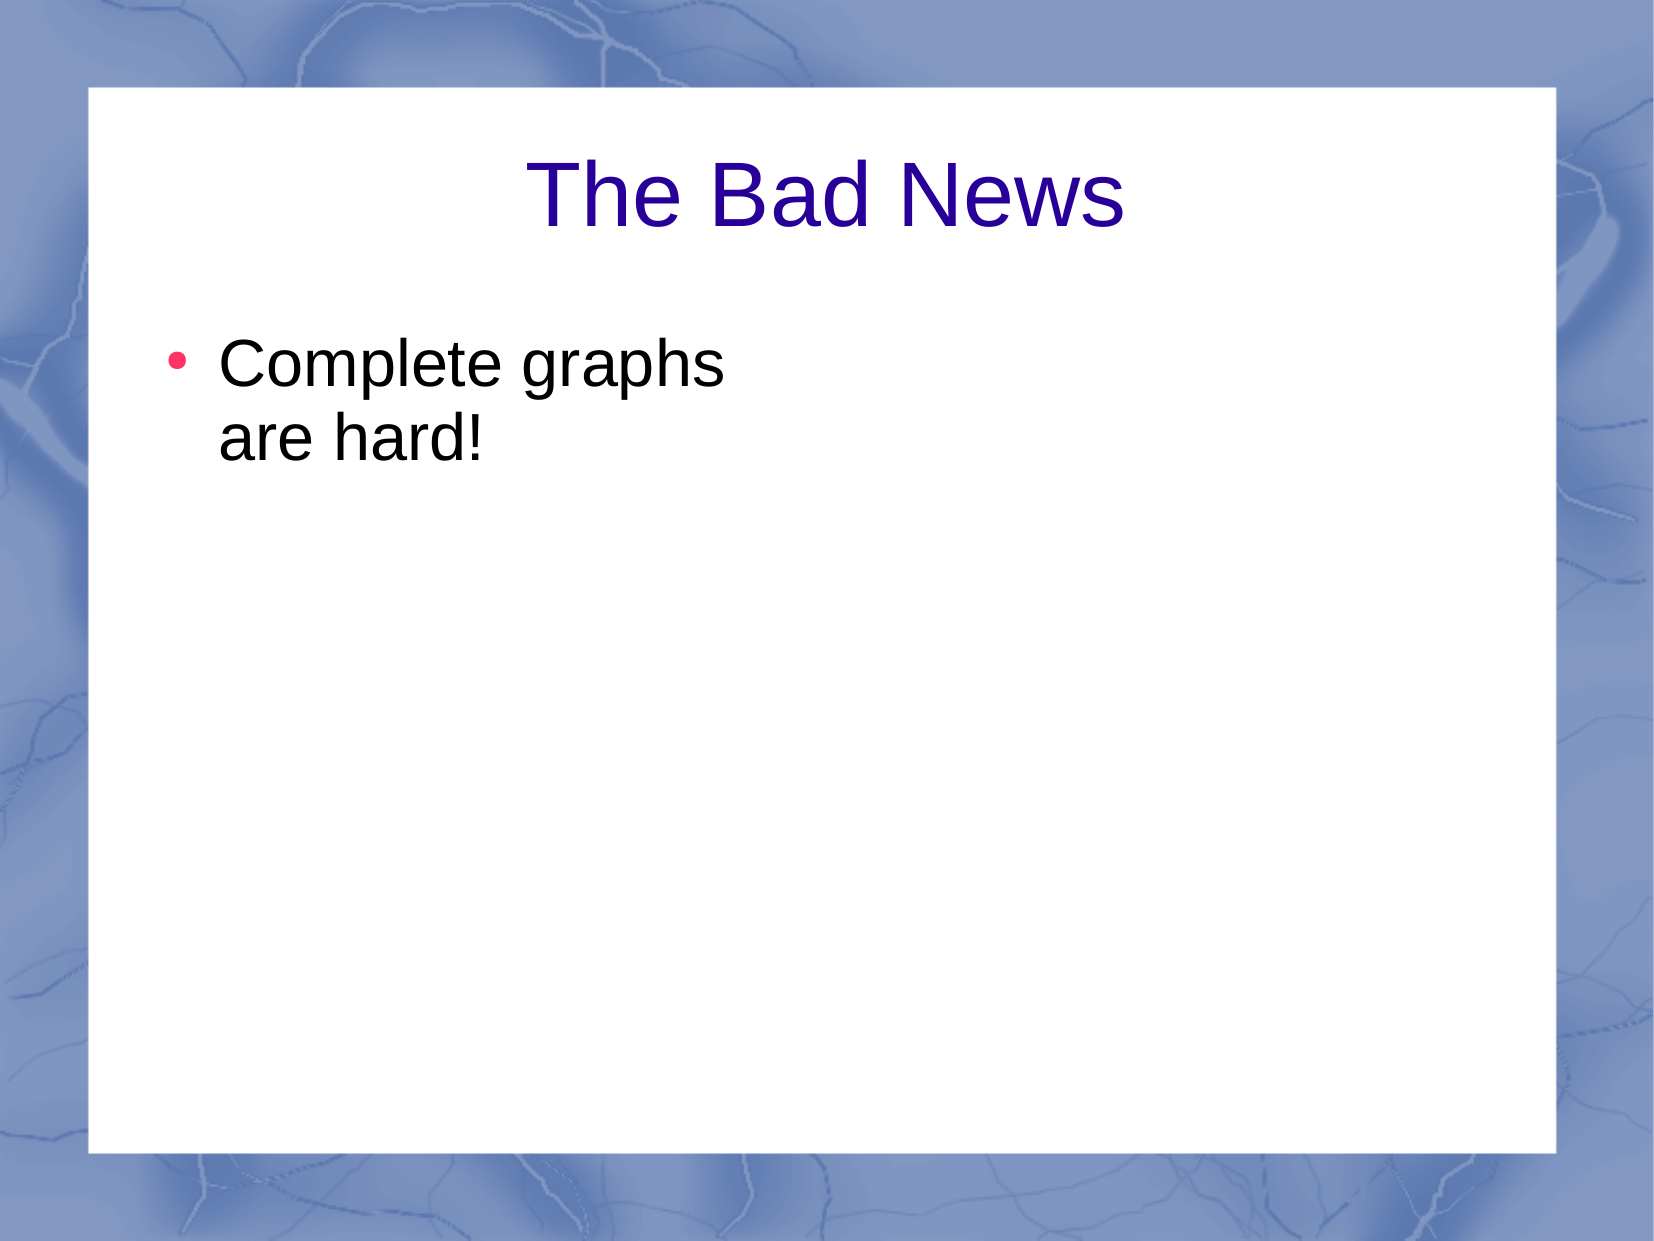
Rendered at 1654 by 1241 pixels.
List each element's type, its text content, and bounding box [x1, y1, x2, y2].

list Complete graphs are hard! [147, 325, 811, 1145]
title The Bad News [118, 90, 1536, 298]
picture [0, 0, 1654, 1241]
